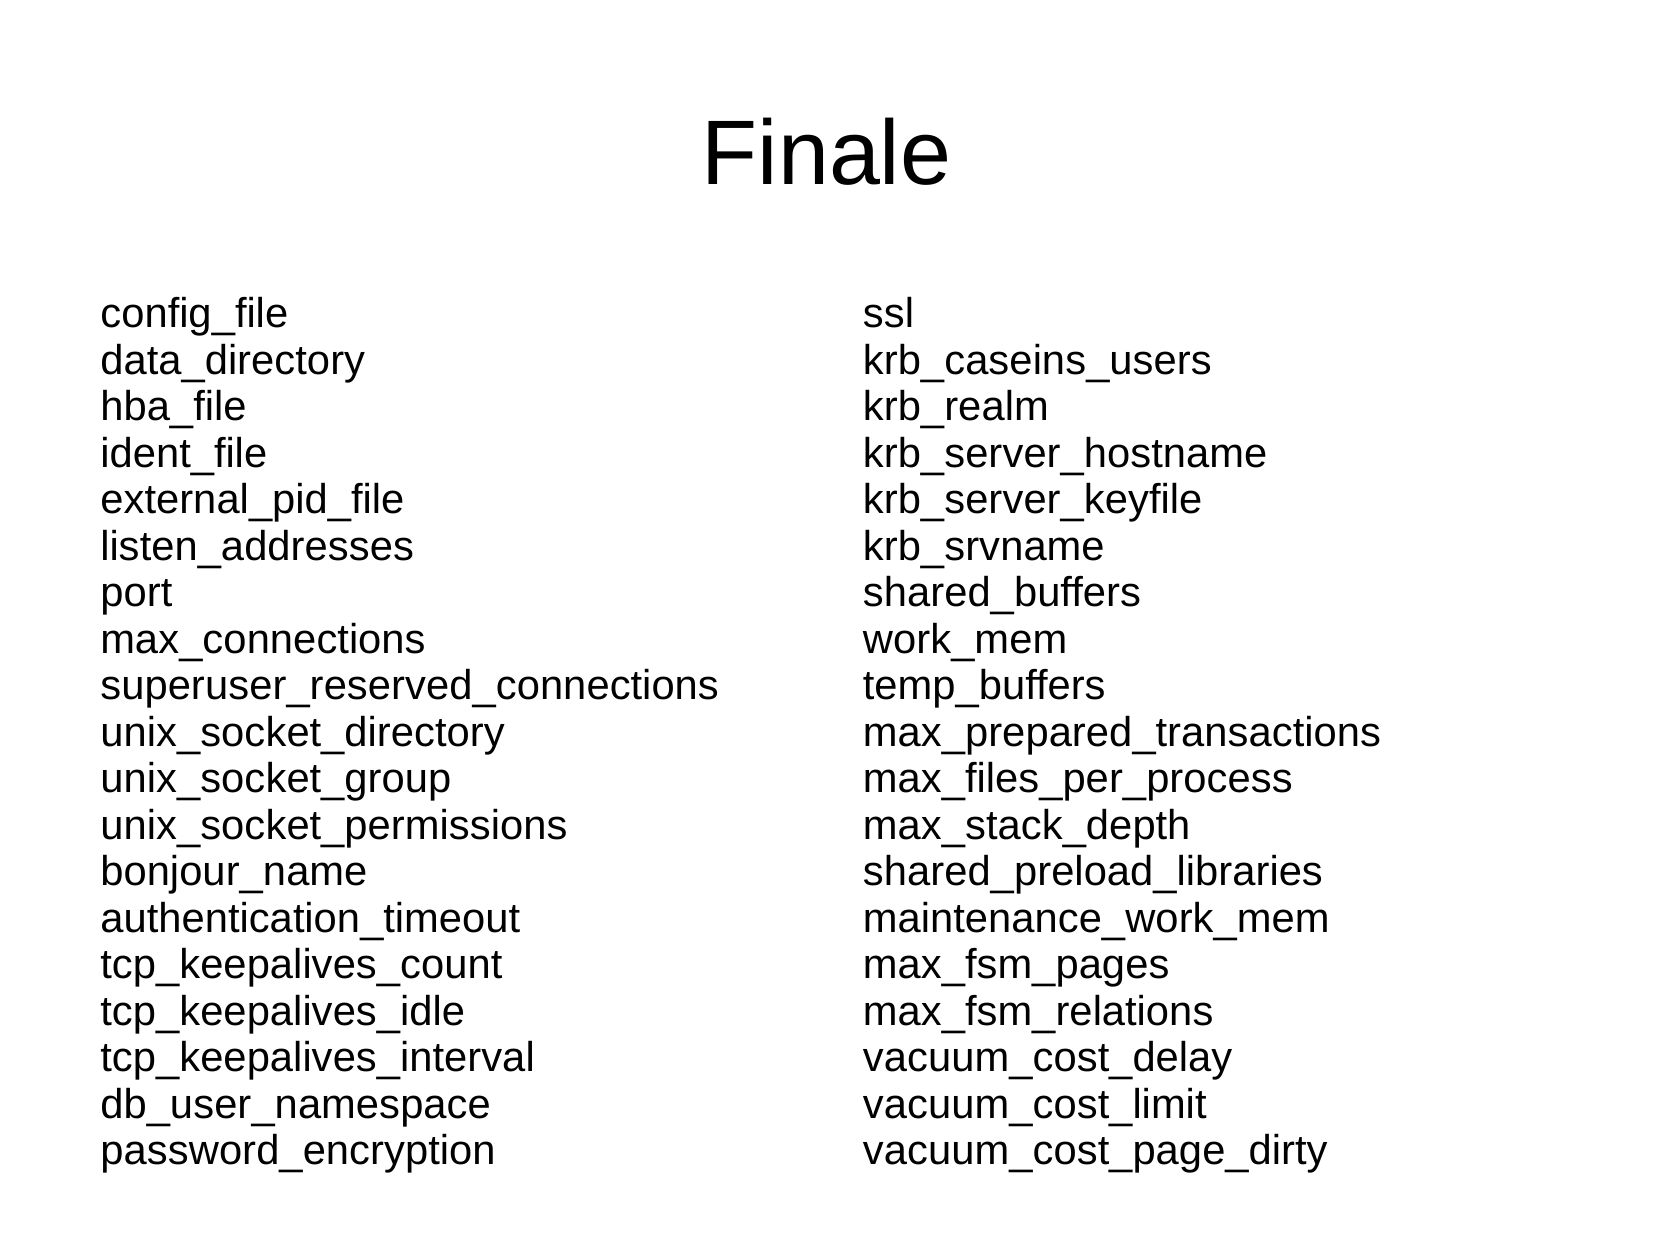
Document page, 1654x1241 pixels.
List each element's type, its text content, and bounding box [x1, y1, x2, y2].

title Finale [82, 49, 1571, 257]
list ssl krb_caseins_users krb_realm krb_server_hostname krb_server_keyfile krb_srvname shared_buffers work_mem temp_buffers max_prepared_transactions max_files_per_process max_stack_depth shared_preload_libraries maintenance_work_mem max_fsm_pages max_fsm_relations vacuum_cost_delay vacuum_cost_limit vacuum_cost_page_dirty [845, 290, 1572, 1179]
list config_file data_directory hba_file ident_file external_pid_file listen_addresses port max_connections superuser_reserved_connections unix_socket_directory unix_socket_group unix_socket_permissions bonjour_name authentication_timeout tcp_keepalives_count tcp_keepalives_idle tcp_keepalives_interval db_user_namespace password_encryption [82, 290, 809, 1179]
